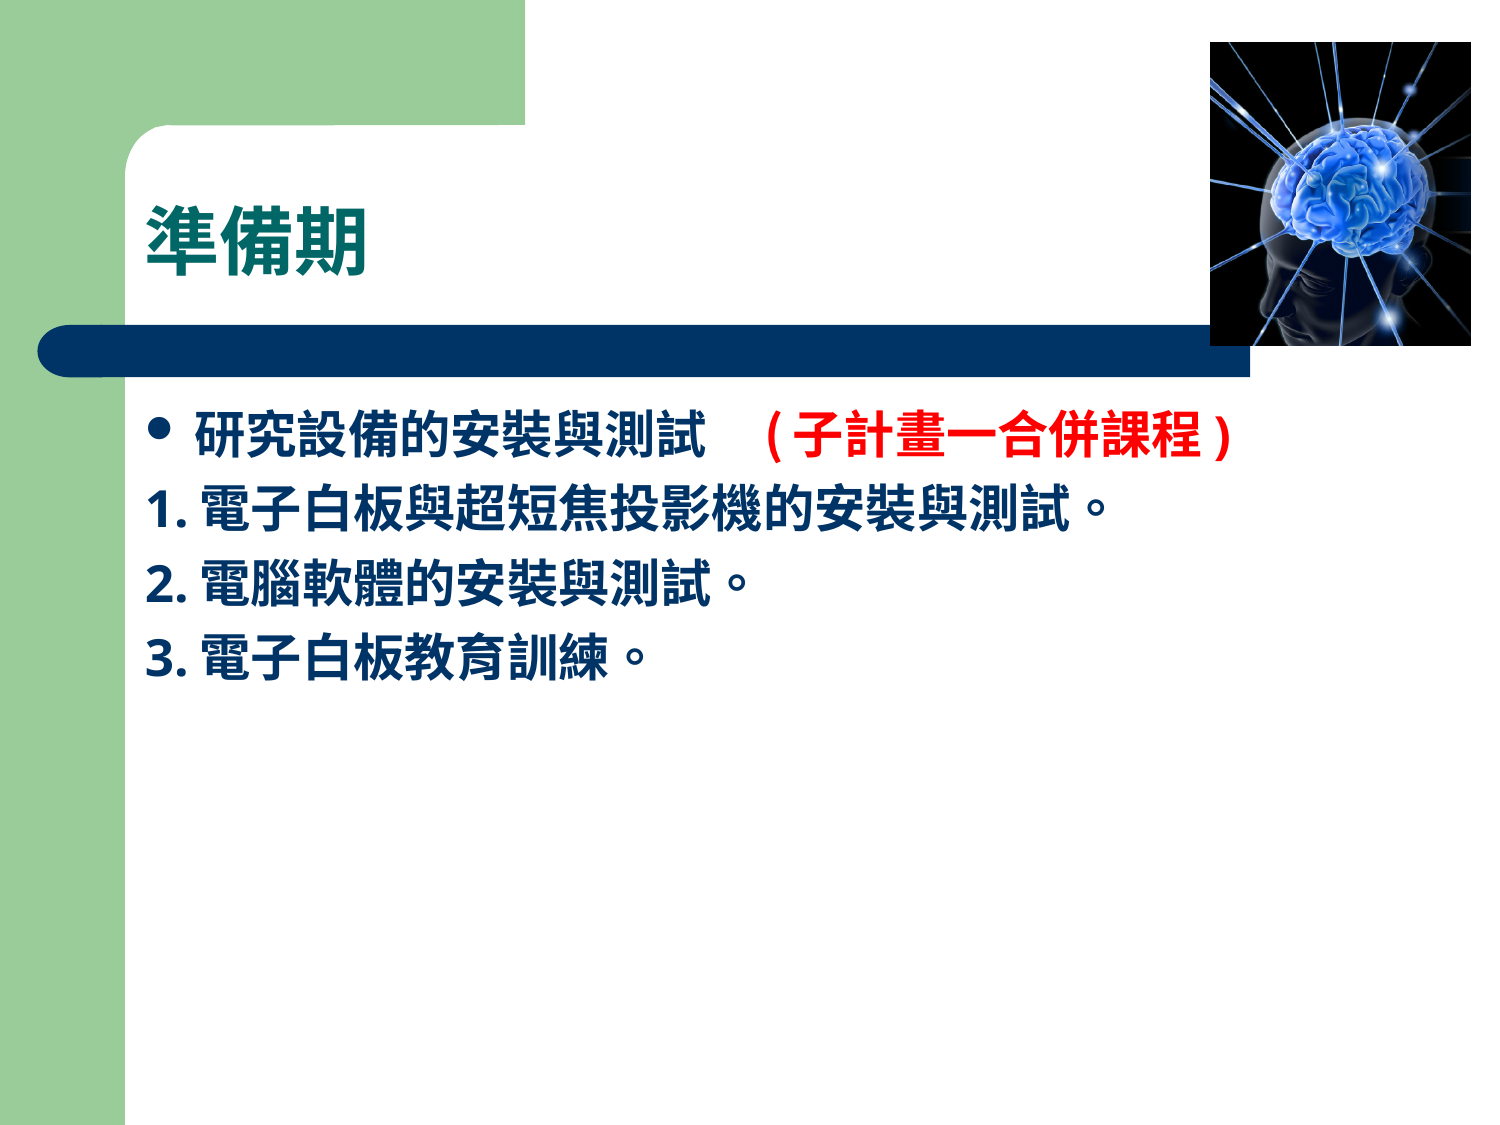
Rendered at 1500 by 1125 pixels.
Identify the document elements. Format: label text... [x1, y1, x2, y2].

picture [1210, 42, 1471, 346]
list 研究設備的安裝與測試 (子計畫一合併課程) 1.電子白板與超短焦投影機的安裝與測試。 2.電腦軟體的安裝與測試。 3.電子白板教育訓練。 [137, 387, 1400, 999]
title 準備期 [136, 136, 1210, 301]
